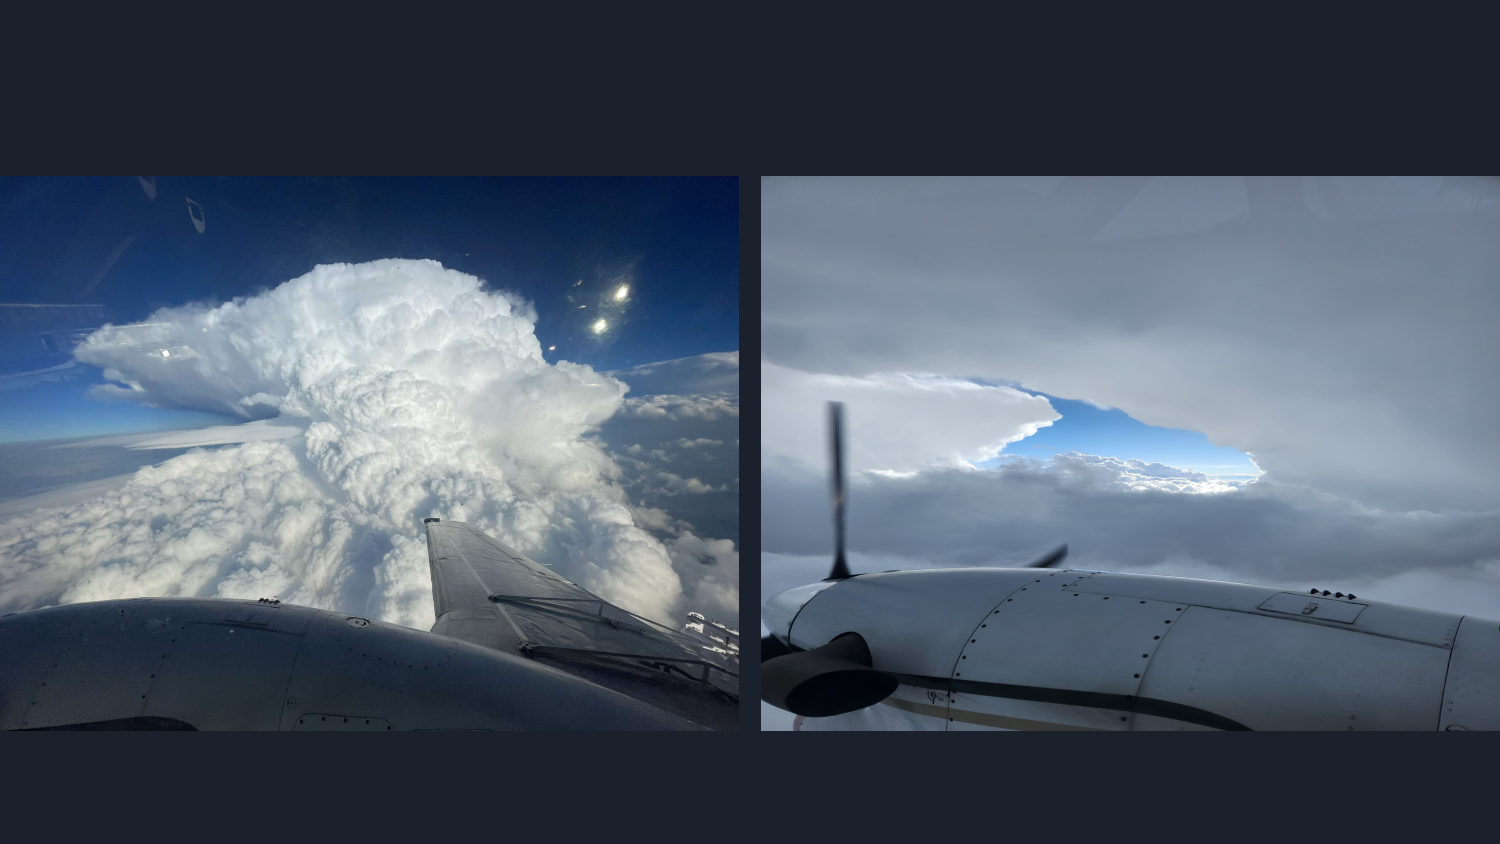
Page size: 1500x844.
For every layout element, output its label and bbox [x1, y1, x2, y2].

picture [0, 176, 739, 731]
picture [761, 176, 1500, 731]
